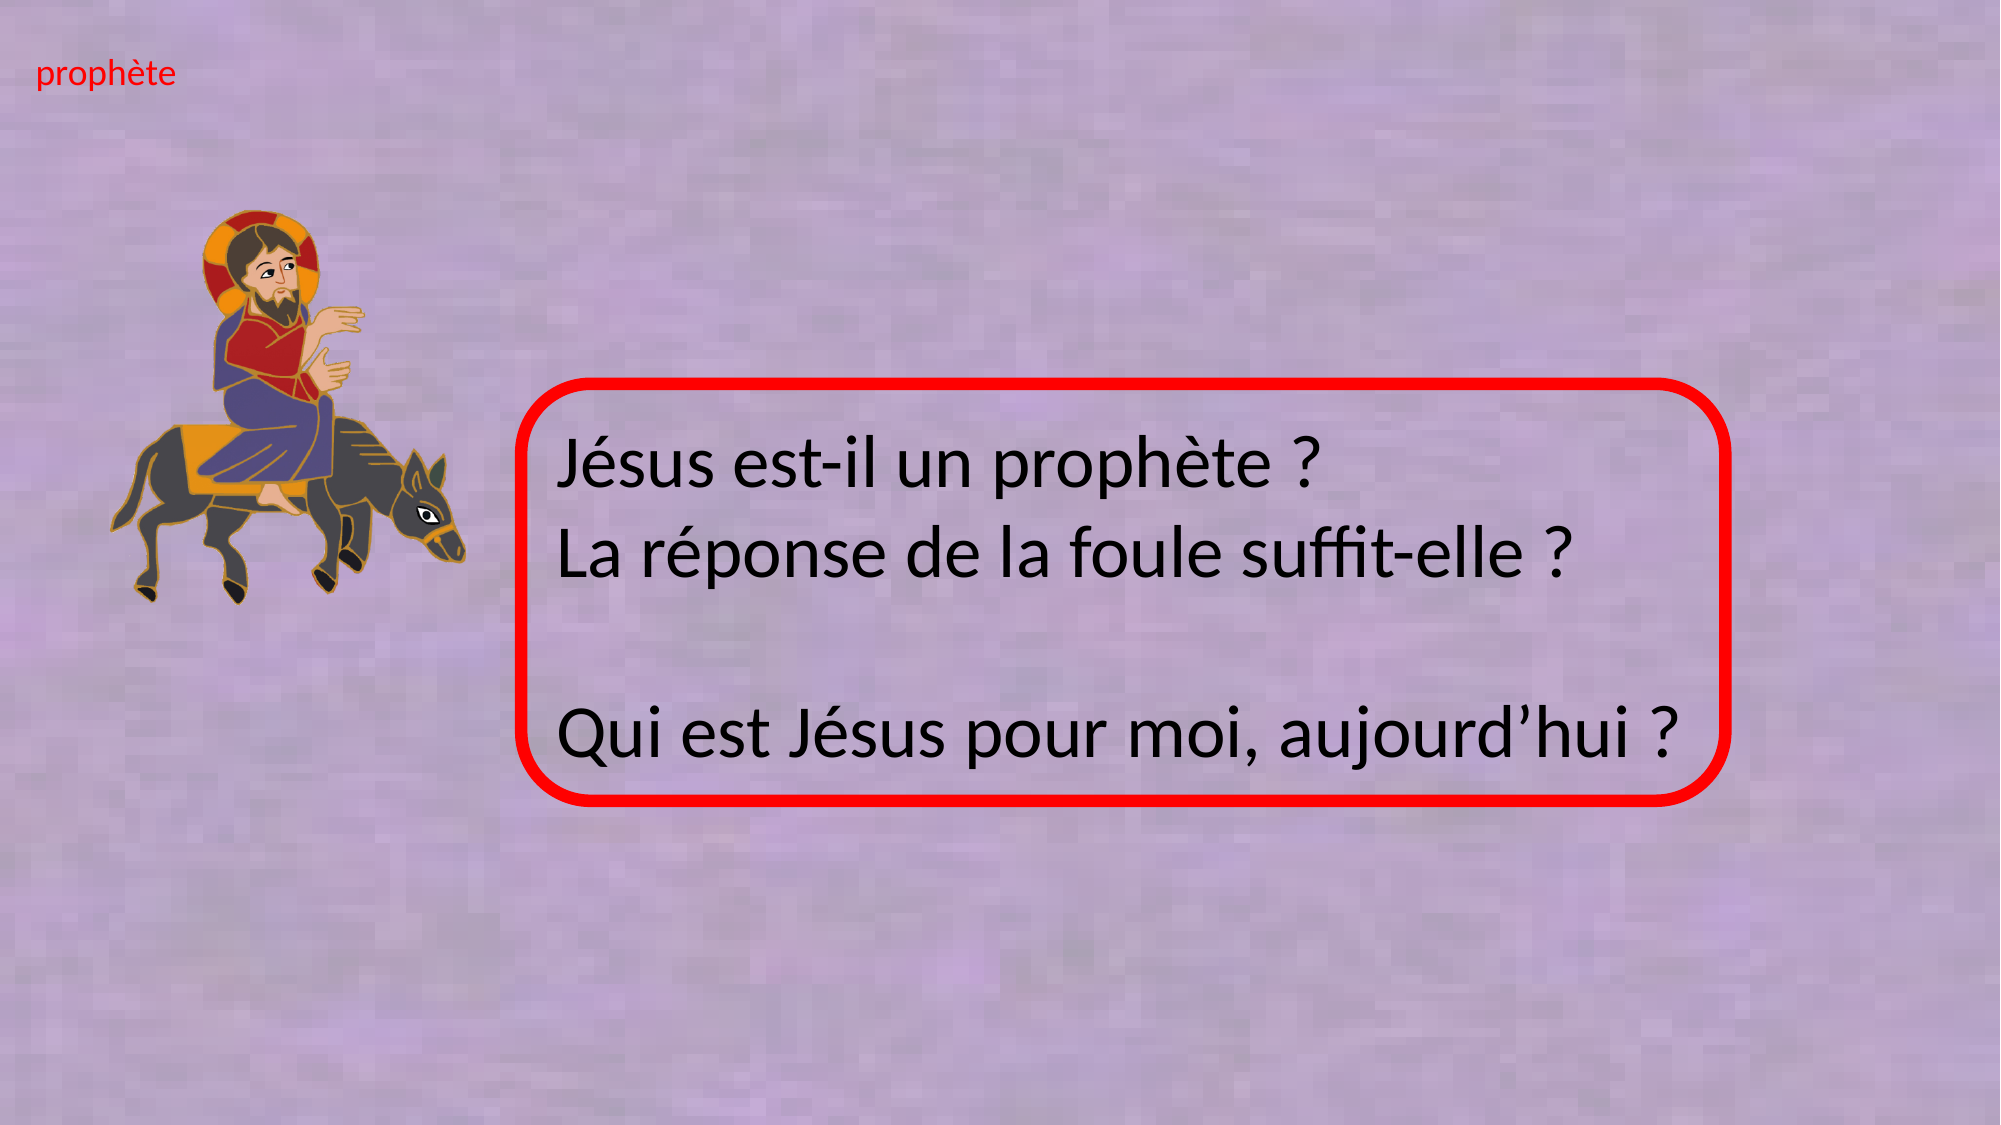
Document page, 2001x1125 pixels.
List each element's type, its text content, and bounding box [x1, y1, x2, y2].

text_box prophète [20, 40, 1022, 101]
text_box Jésus est-il un prophète ? La réponse de la foule suffit-elle ? Qui est Jésus pour moi, aujourd’hui ? [521, 383, 1726, 801]
picture [97, 201, 478, 621]
